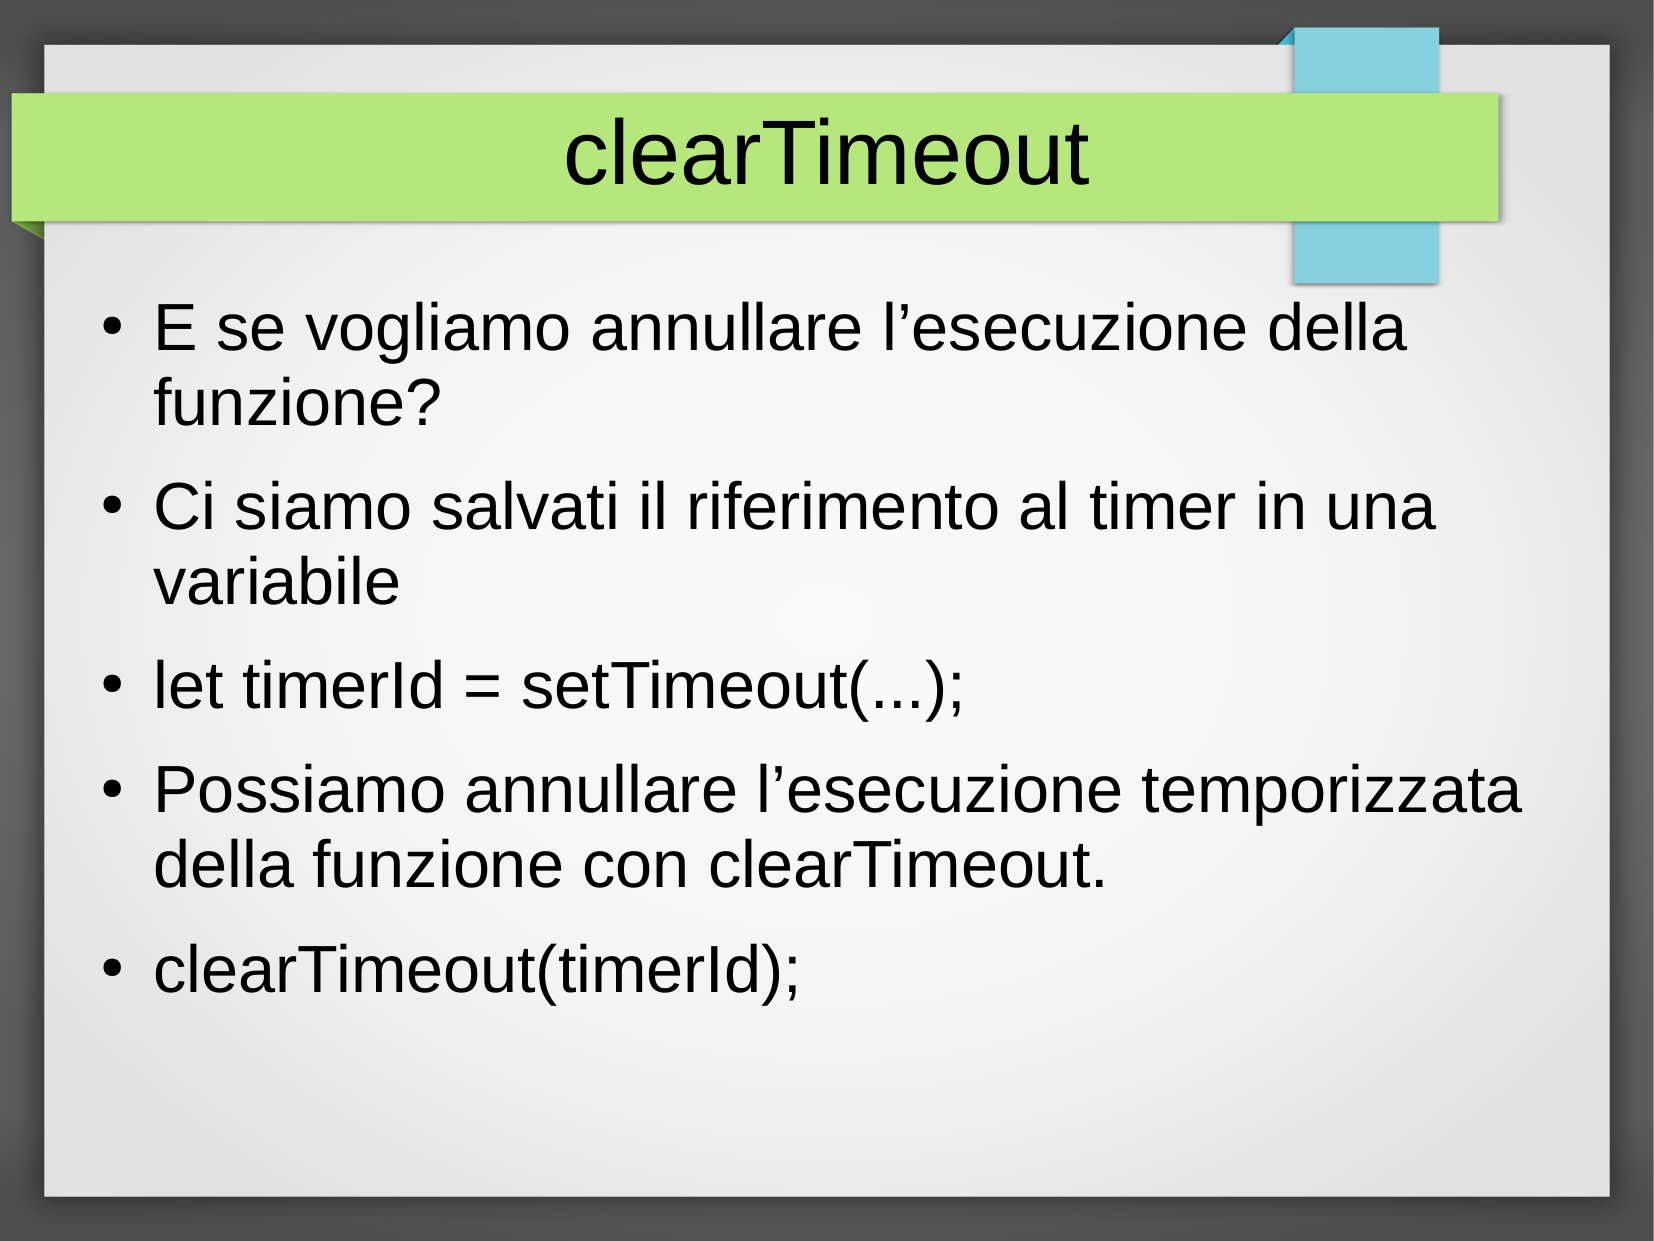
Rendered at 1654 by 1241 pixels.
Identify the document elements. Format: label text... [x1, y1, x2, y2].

title clearTimeout [82, 49, 1571, 257]
list E se vogliamo annullare l’esecuzione della funzione? Ci siamo salvati il riferimento al timer in una variabile let timerId = setTimeout(...); Possiamo annullare l’esecuzione temporizzata della funzione con clearTimeout. clearTimeout(timerId); [82, 290, 1571, 1170]
picture [0, 0, 1654, 1241]
